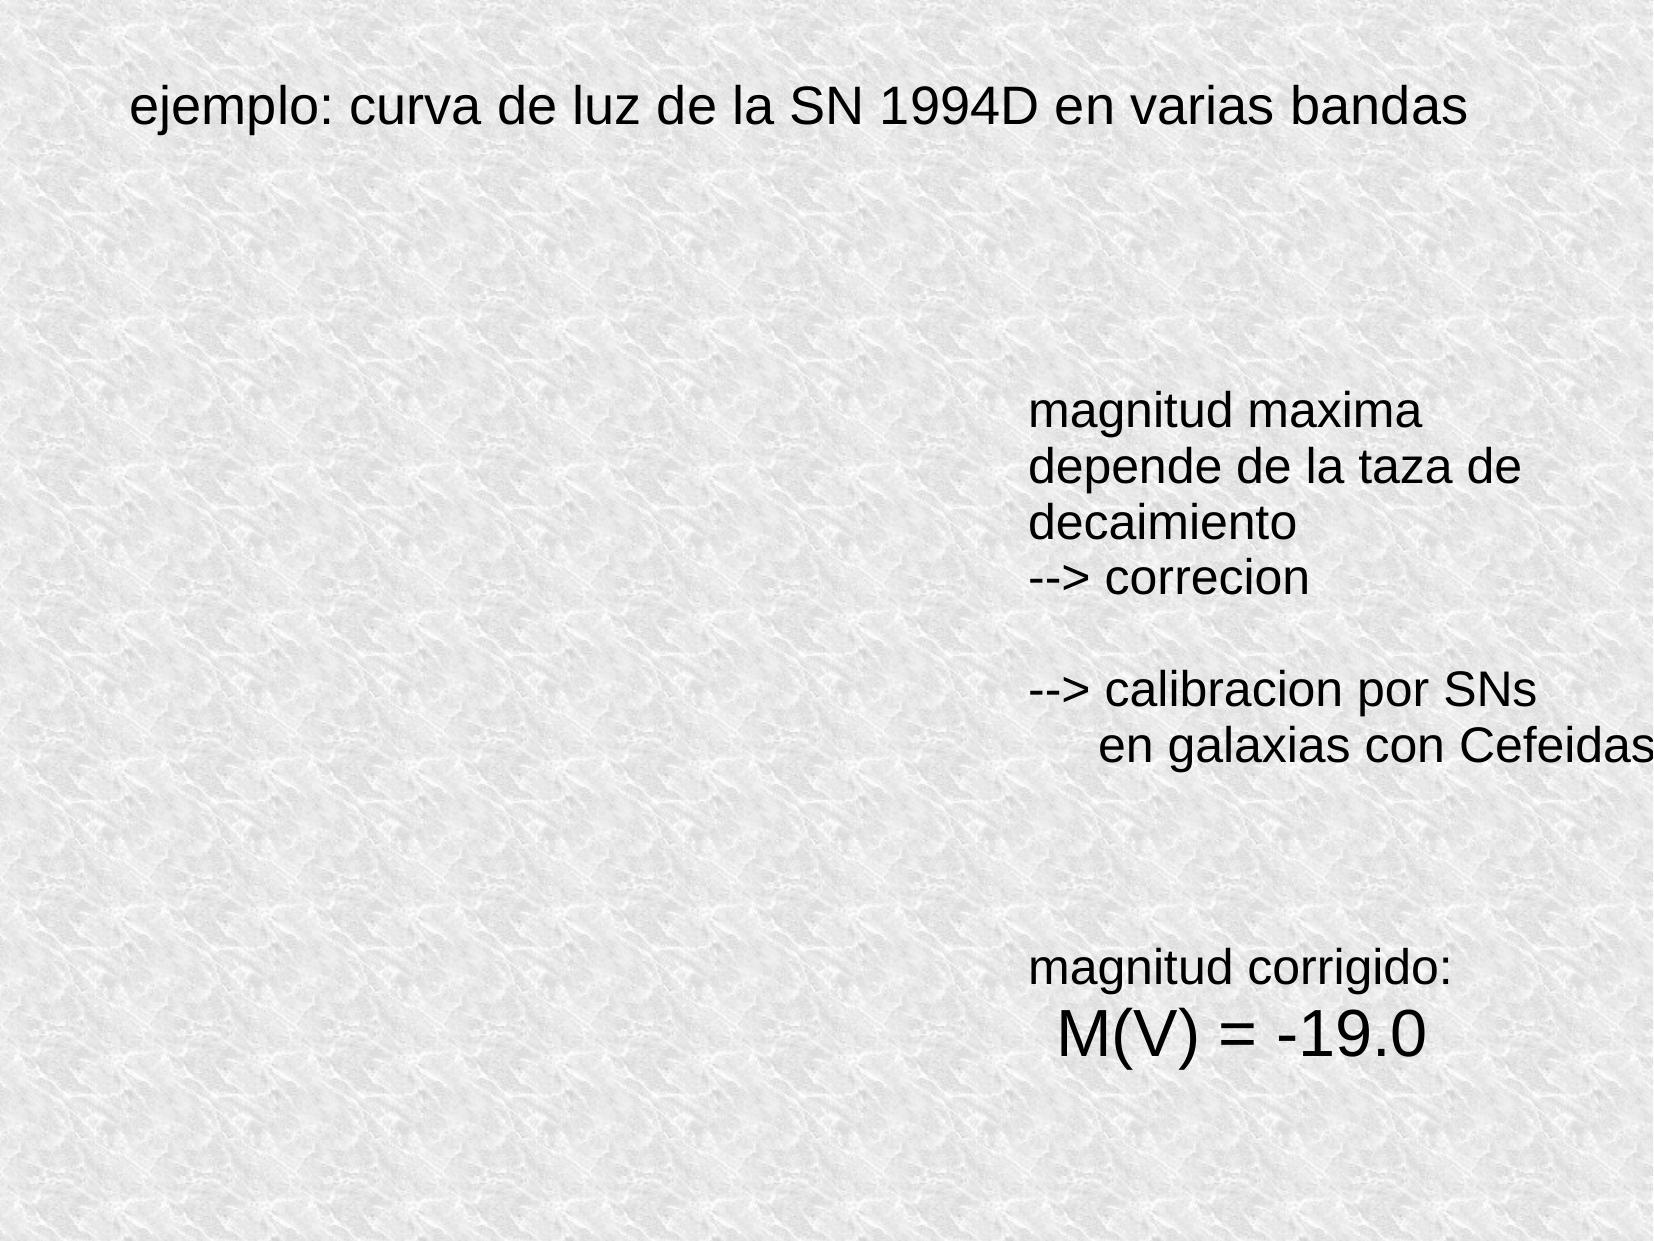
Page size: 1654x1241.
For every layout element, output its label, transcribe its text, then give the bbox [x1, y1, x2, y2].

text_box ejemplo: curva de luz de la SN 1994D en varias bandas [114, 67, 1501, 151]
text_box magnitud maxima depende de la taza de decaimiento --> correcion --> calibracion por SNs en galaxias con Cefeidas magnitud corrigido: M(V) = -19.0 [1013, 375, 1653, 1155]
picture [0, 0, 1654, 1241]
